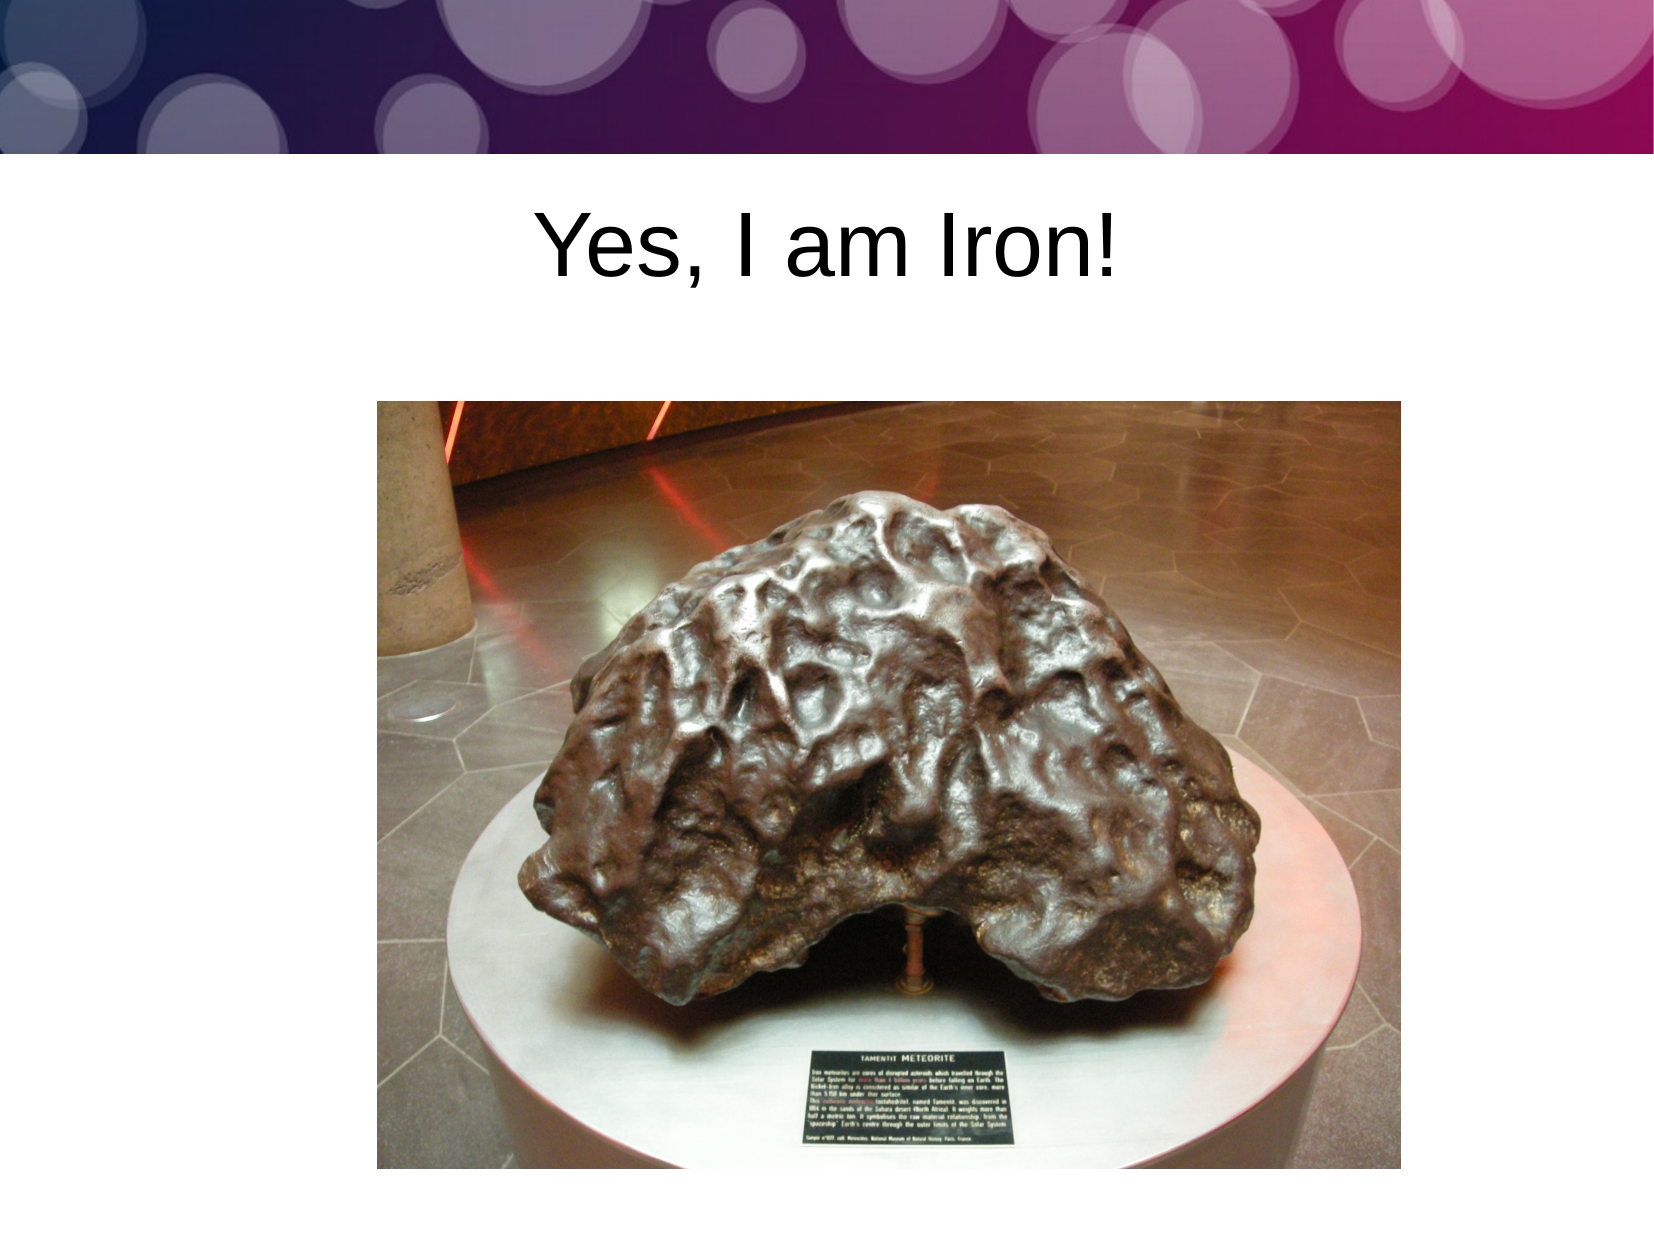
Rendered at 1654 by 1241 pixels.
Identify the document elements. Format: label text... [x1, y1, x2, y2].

title Yes, I am Iron! [82, 159, 1571, 331]
picture [377, 401, 1401, 1169]
picture [0, 0, 1654, 154]
